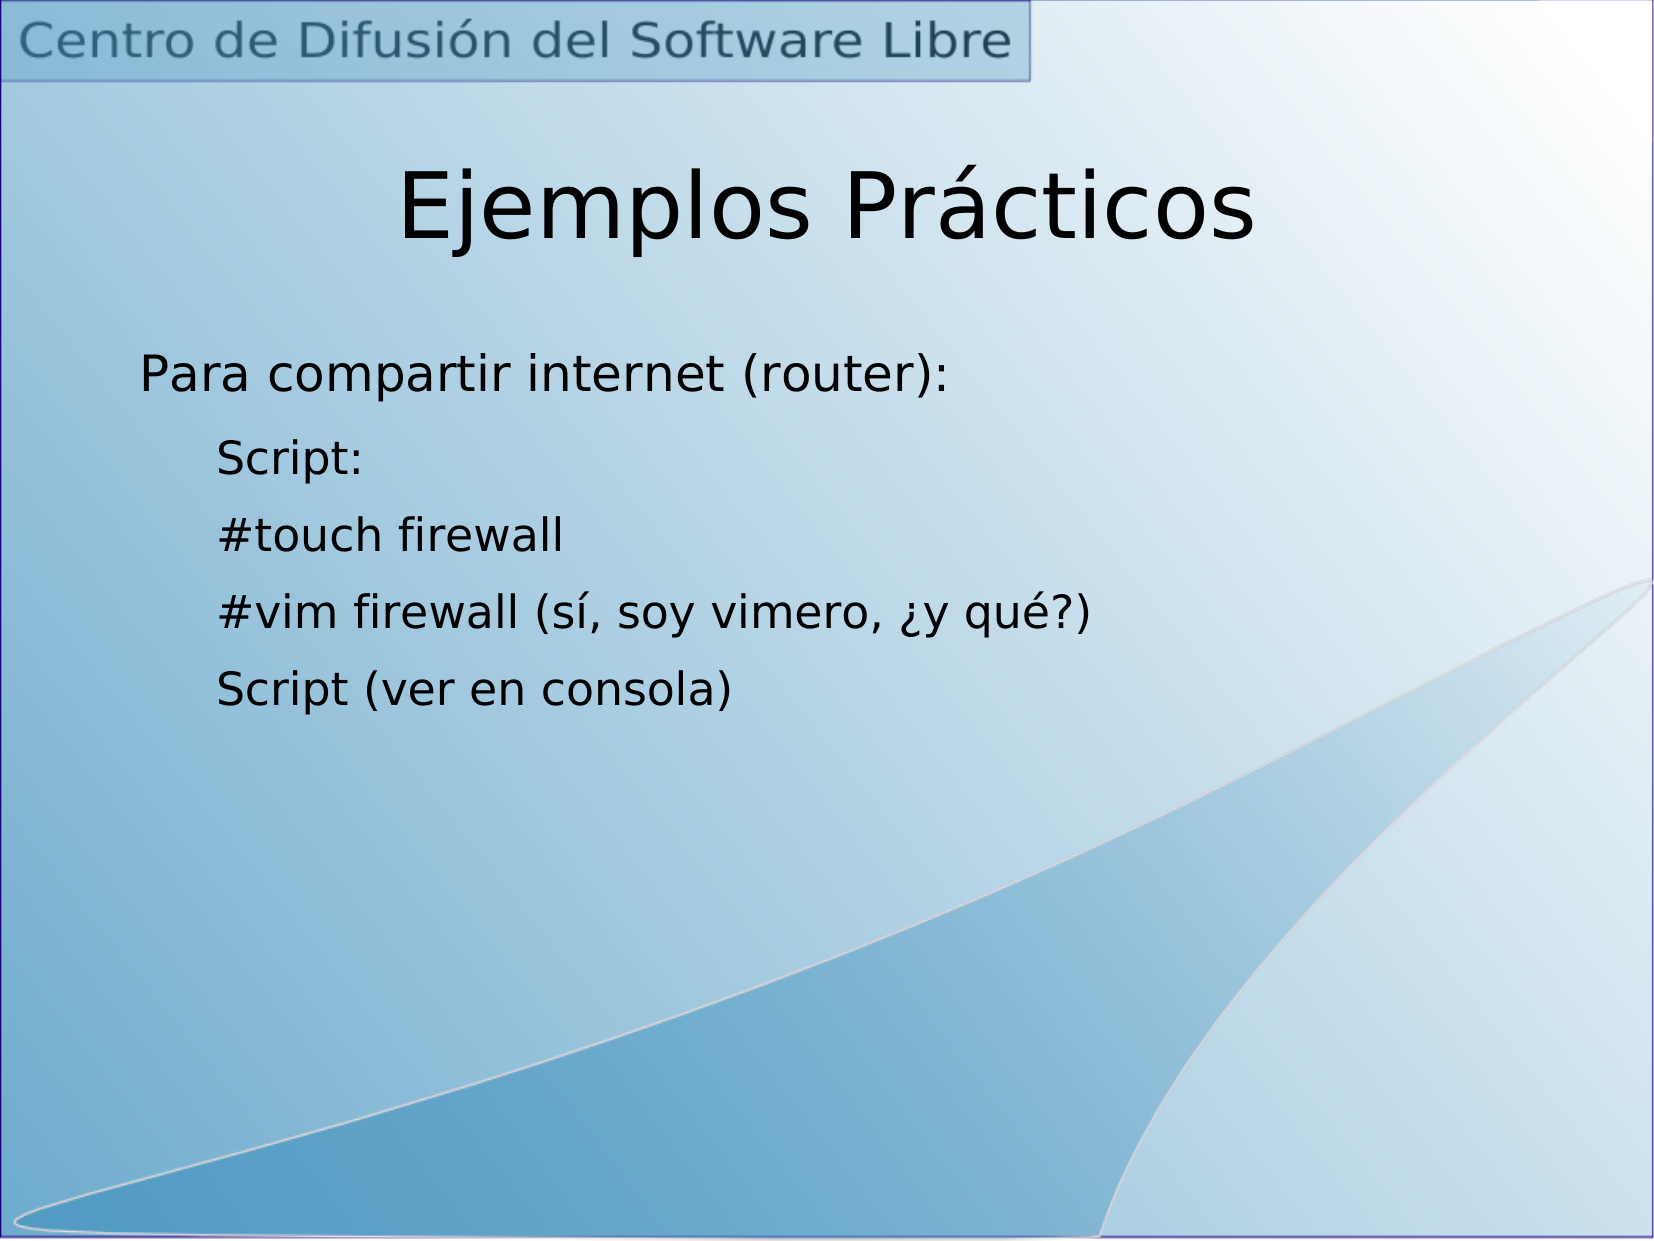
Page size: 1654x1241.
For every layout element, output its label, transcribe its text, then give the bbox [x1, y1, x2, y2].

picture [0, 0, 1654, 1241]
list Para compartir internet (router): Script: #touch firewall #vim firewall (sí, soy vimero, ¿y qué?) Script (ver en consola) [121, 344, 1534, 1127]
title Ejemplos Prácticos [121, 102, 1534, 311]
